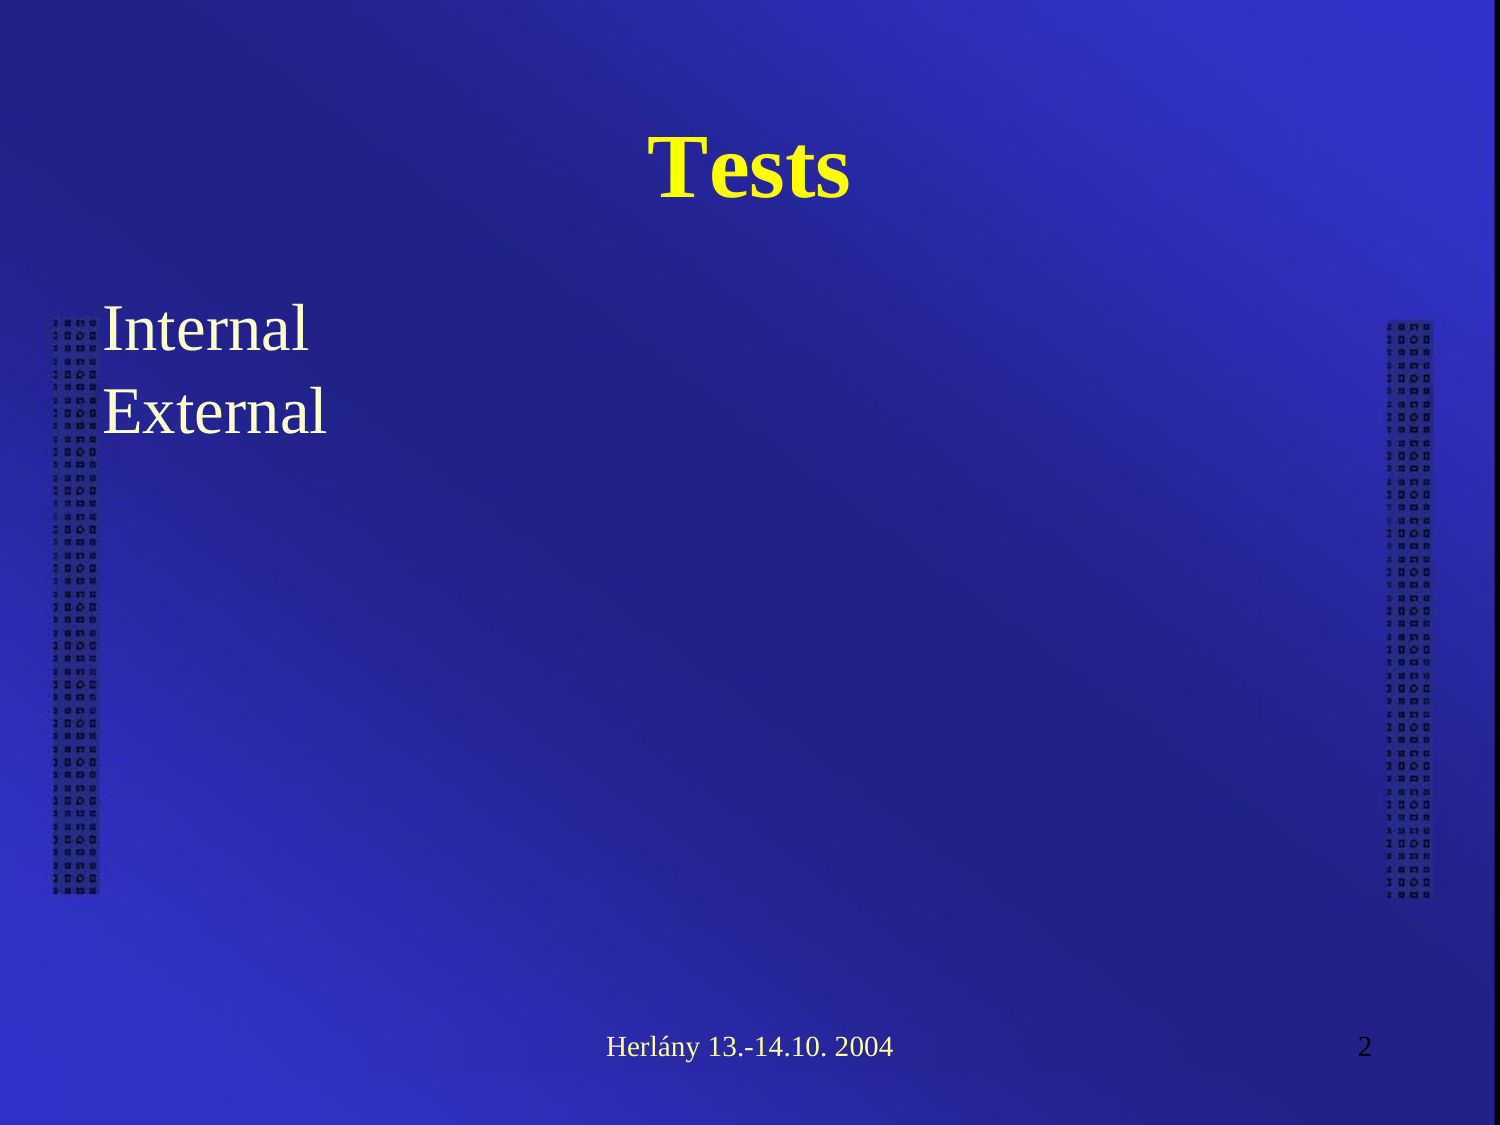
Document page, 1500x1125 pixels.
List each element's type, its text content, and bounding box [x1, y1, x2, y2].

text_box 10 [1074, 1025, 1388, 1071]
title Tests [112, 74, 1388, 263]
text_box Herlány 13.-14.10. 2004 [512, 1025, 988, 1071]
picture [0, 0, 1500, 1125]
list Internal External [87, 287, 1438, 990]
